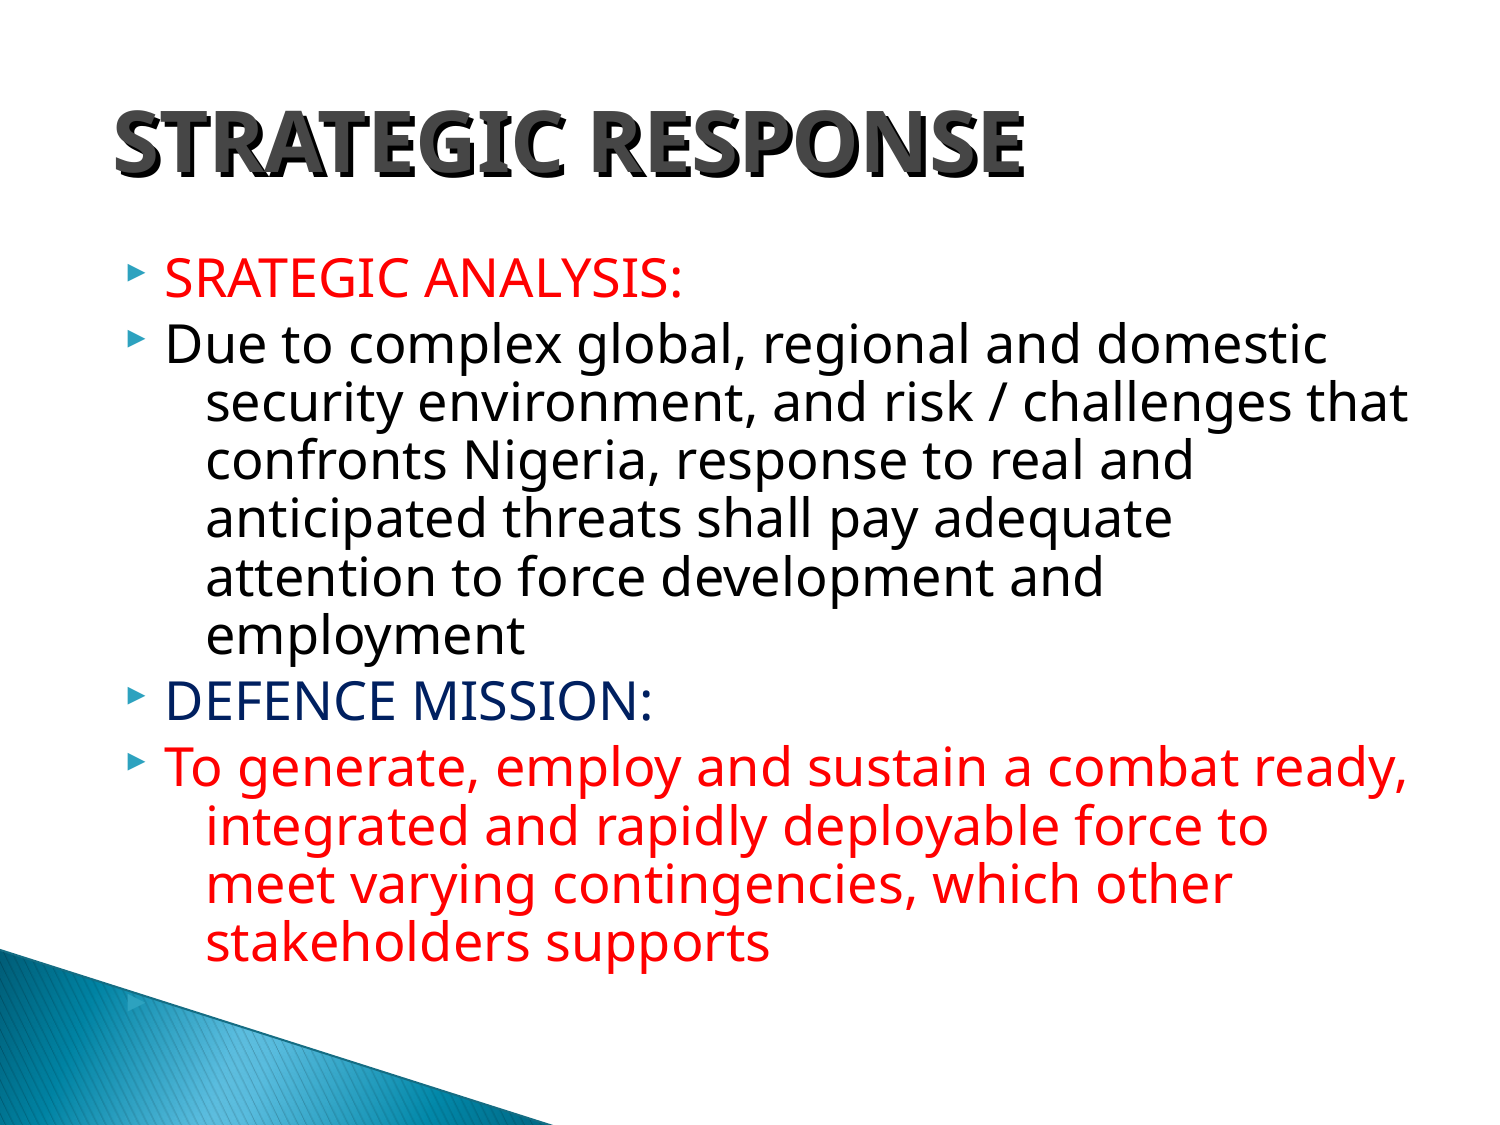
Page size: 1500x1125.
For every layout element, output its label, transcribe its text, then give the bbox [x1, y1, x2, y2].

list SRATEGIC ANALYSIS: Due to complex global, regional and domestic security environment, and risk / challenges that confronts Nigeria, response to real and anticipated threats shall pay adequate attention to force development and employment DEFENCE MISSION: To generate, employ and sustain a combat ready, integrated and rapidly deployable force to meet varying contingencies, which other stakeholders supports [75, 243, 1426, 986]
title STRATEGIC RESPONSE [75, 45, 1426, 233]
